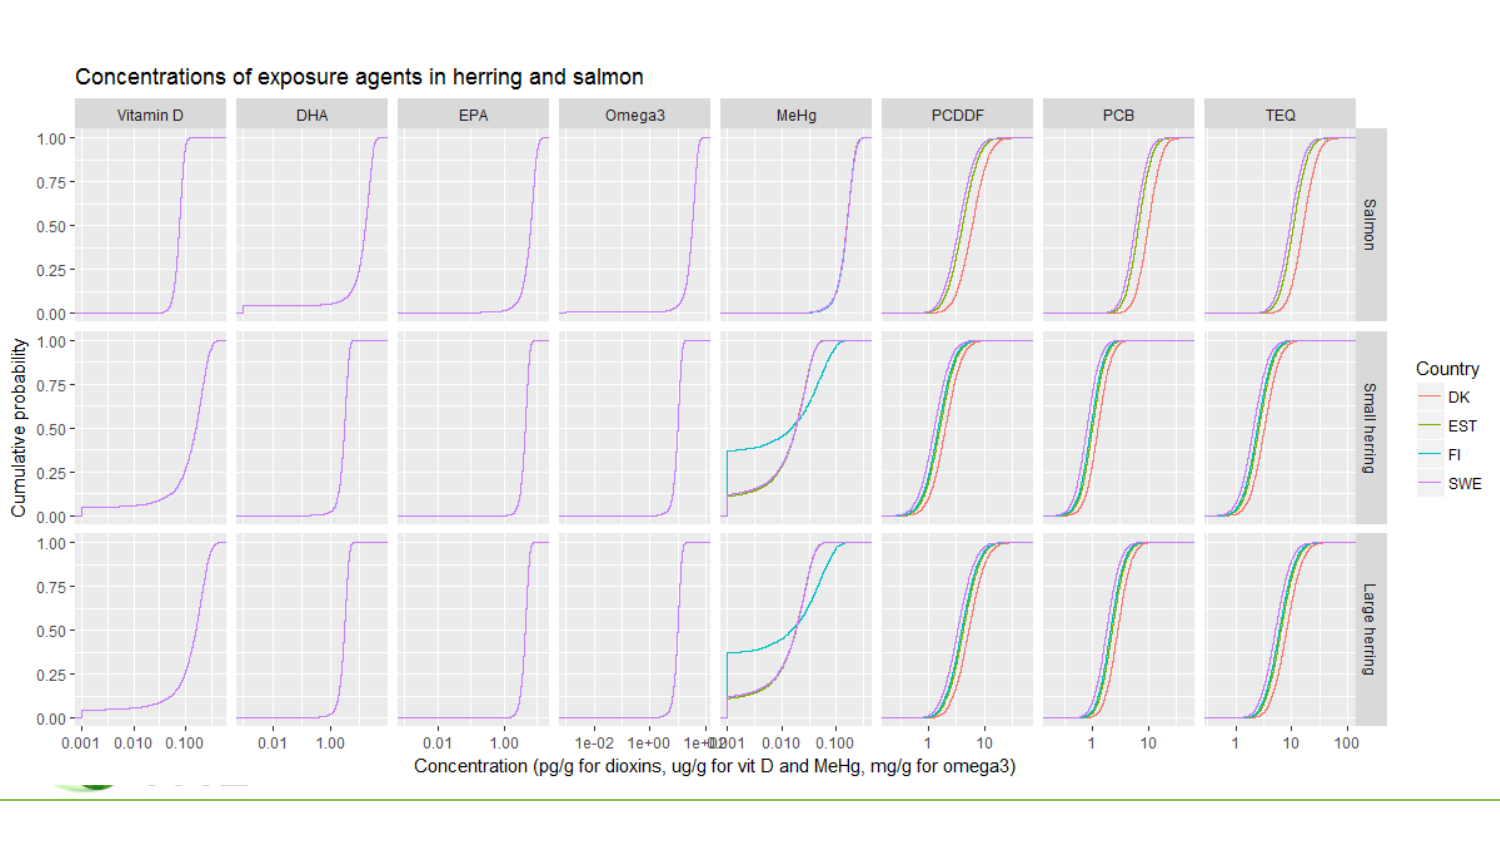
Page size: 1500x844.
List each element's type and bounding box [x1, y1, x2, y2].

picture [0, 57, 1500, 799]
